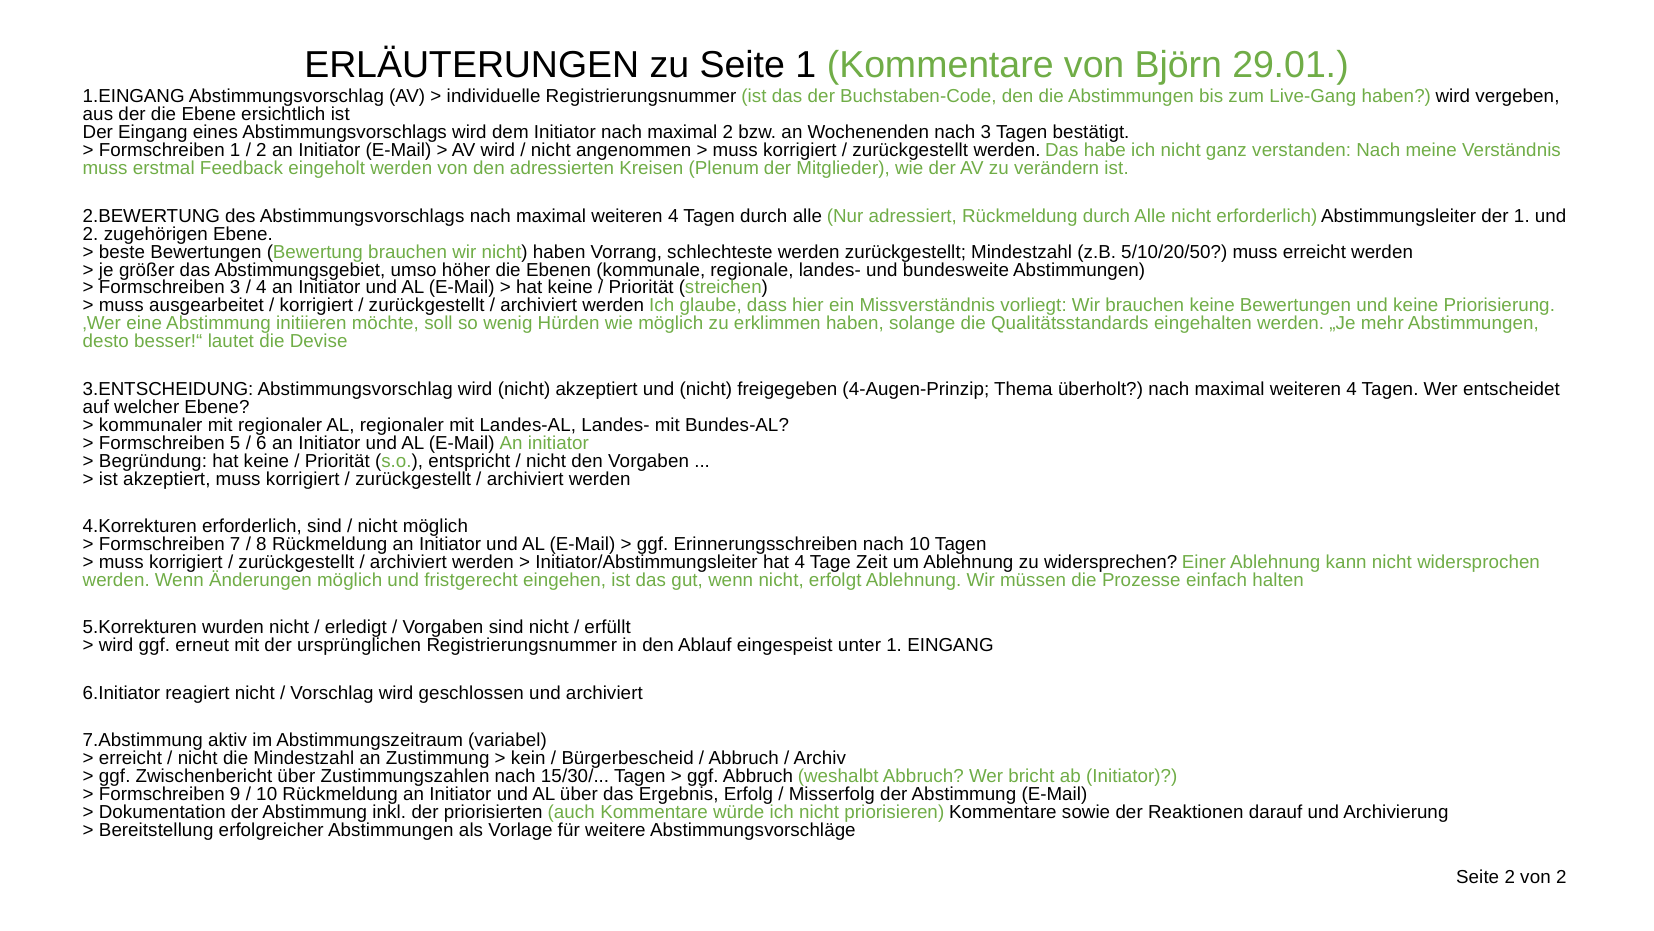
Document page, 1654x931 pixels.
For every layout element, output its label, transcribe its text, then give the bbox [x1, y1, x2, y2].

title ERLÄUTERUNGEN zu Seite 1 (Kommentare von Björn 29.01.) [82, 37, 1571, 88]
list EINGANG Abstimmungsvorschlag (AV) > individuelle Registrierungsnummer (ist das der Buchstaben-Code, den die Abstimmungen bis zum Live-Gang haben?) wird vergeben, aus der die Ebene ersichtlich ist Der Eingang eines Abstimmungsvorschlags wird dem Initiator nach maximal 2 bzw. an Wochenenden nach 3 Tagen bestätigt. > Formschreiben 1 / 2 an Initiator (E-Mail) > AV wird / nicht angenommen > muss korrigiert / zurückgestellt werden. Das habe ich nicht ganz verstanden: Nach meine Verständnis muss erstmal Feedback eingeholt werden von den adressierten Kreisen (Plenum der Mitglieder), wie der AV zu verändern ist. BEWERTUNG des Abstimmungsvorschlags nach maximal weiteren 4 Tagen durch alle (Nur adressiert, Rückmeldung durch Alle nicht erforderlich) Abstimmungsleiter der 1. und 2. zugehörigen Ebene. > beste Bewertungen (Bewertung brauchen wir nicht) haben Vorrang, schlechteste werden zurückgestellt; Mindestzahl (z.B. 5/10/20/50?) muss erreicht werden > je größer das Abstimmungsgebiet, umso höher die Ebenen (kommunale, regionale, landes- und bundesweite Abstimmungen) > Formschreiben 3 / 4 an Initiator und AL (E-Mail) > hat keine / Priorität (streichen) > muss ausgearbeitet / korrigiert / zurückgestellt / archiviert werden Ich glaube, dass hier ein Missverständnis vorliegt: Wir brauchen keine Bewertungen und keine Priorisierung. ‚Wer eine Abstimmung initiieren möchte, soll so wenig Hürden wie möglich zu erklimmen haben, solange die Qualitätsstandards eingehalten werden. „Je mehr Abstimmungen, desto besser!“ lautet die Devise ENTSCHEIDUNG: Abstimmungsvorschlag wird (nicht) akzeptiert und (nicht) freigegeben (4-Augen-Prinzip; Thema überholt?) nach maximal weiteren 4 Tagen. Wer entscheidet auf welcher Ebene? > kommunaler mit regionaler AL, regionaler mit Landes-AL, Landes- mit Bundes-AL? > Formschreiben 5 / 6 an Initiator und AL (E-Mail) An initiator > Begründung: hat keine / Priorität (s.o.), entspricht / nicht den Vorgaben ... > ist akzeptiert, muss korrigiert / zurückgestellt / archiviert werden Korrekturen erforderlich, sind / nicht möglich > Formschreiben 7 / 8 Rückmeldung an Initiator und AL (E-Mail) > ggf. Erinnerungsschreiben nach 10 Tagen > muss korrigiert / zurückgestellt / archiviert werden > Initiator/Abstimmungsleiter hat 4 Tage Zeit um Ablehnung zu widersprechen? Einer Ablehnung kann nicht widersprochen werden. Wenn Änderungen möglich und fristgerecht eingehen, ist das gut, wenn nicht, erfolgt Ablehnung. Wir müssen die Prozesse einfach halten Korrekturen wurden nicht / erledigt / Vorgaben sind nicht / erfüllt > wird ggf. erneut mit der ursprünglichen Registrierungsnummer in den Ablauf eingespeist unter 1. EINGANG Initiator reagiert nicht / Vorschlag wird geschlossen und archiviert Abstimmung aktiv im Abstimmungszeitraum (variabel) > erreicht / nicht die Mindestzahl an Zustimmung > kein / Bürgerbescheid / Abbruch / Archiv > ggf. Zwischenbericht über Zustimmungszahlen nach 15/30/... Tagen > ggf. Abbruch (weshalbt Abbruch? Wer bricht ab (Initiator)?) > Formschreiben 9 / 10 Rückmeldung an Initiator und AL über das Ergebnis, Erfolg / Misserfolg der Abstimmung (E-Mail) > Dokumentation der Abstimmung inkl. der priorisierten (auch Kommentare würde ich nicht priorisieren) Kommentare sowie der Reaktionen darauf und Archivierung > Bereitstellung erfolgreicher Abstimmungen als Vorlage für weitere Abstimmungsvorschläge Seite 2 von 2 [82, 88, 1571, 931]
